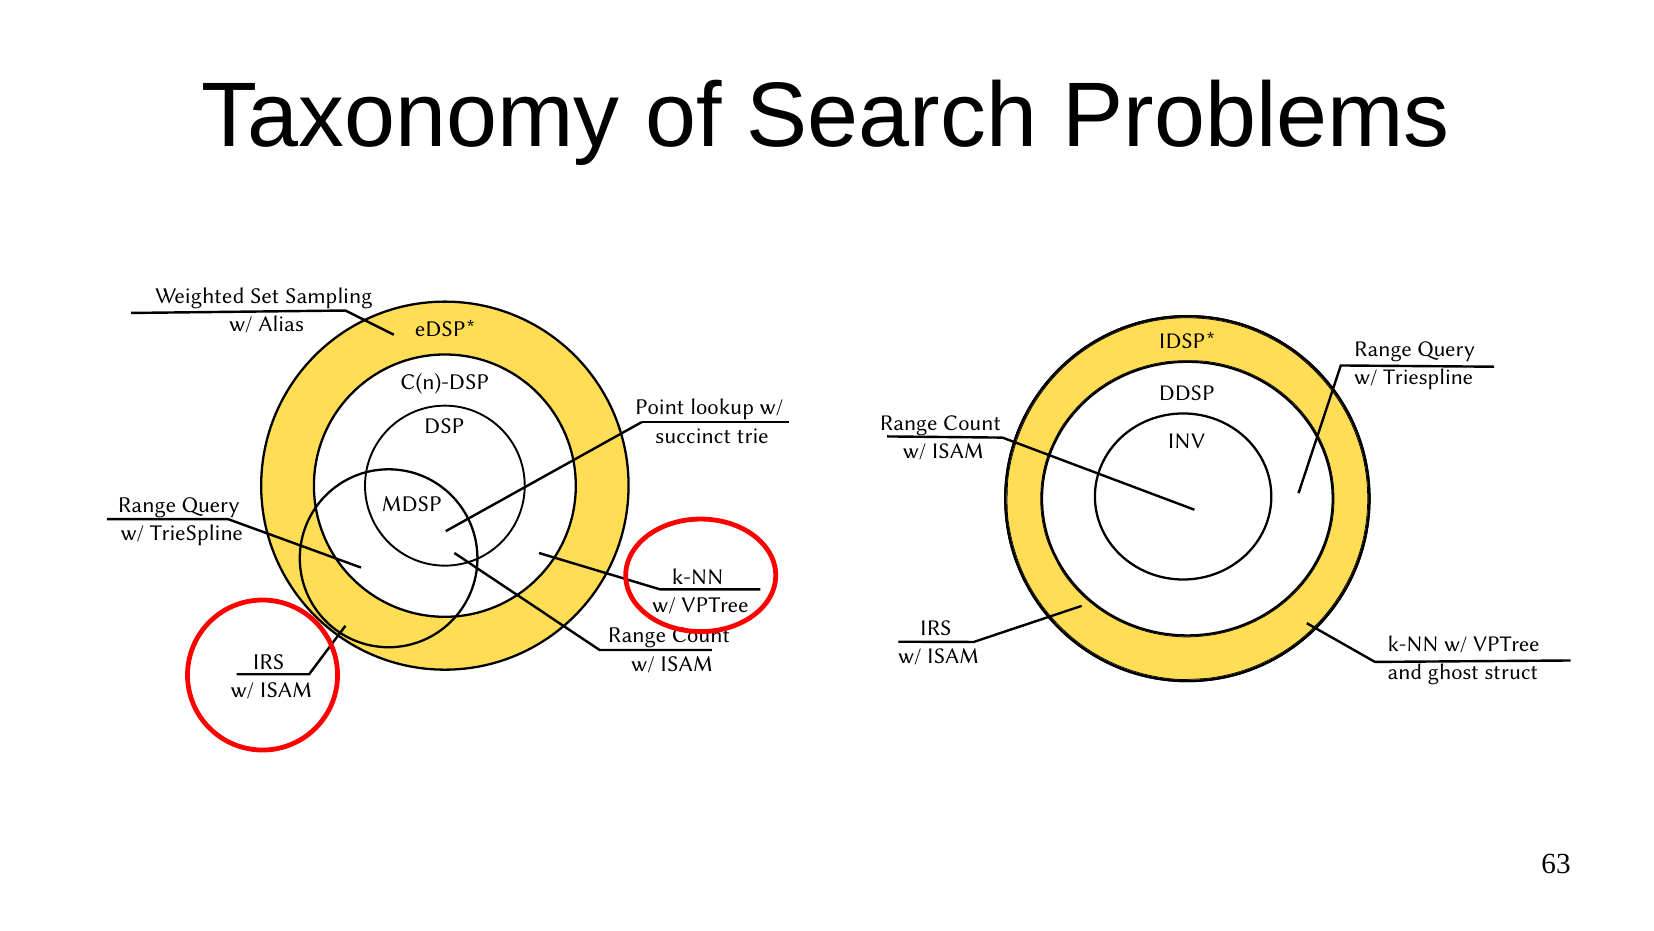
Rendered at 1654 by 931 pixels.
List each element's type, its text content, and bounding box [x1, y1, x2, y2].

picture [82, 275, 809, 700]
picture [190, 603, 335, 700]
title Taxonomy of Search Problems [82, 37, 1571, 193]
picture [845, 290, 1572, 685]
